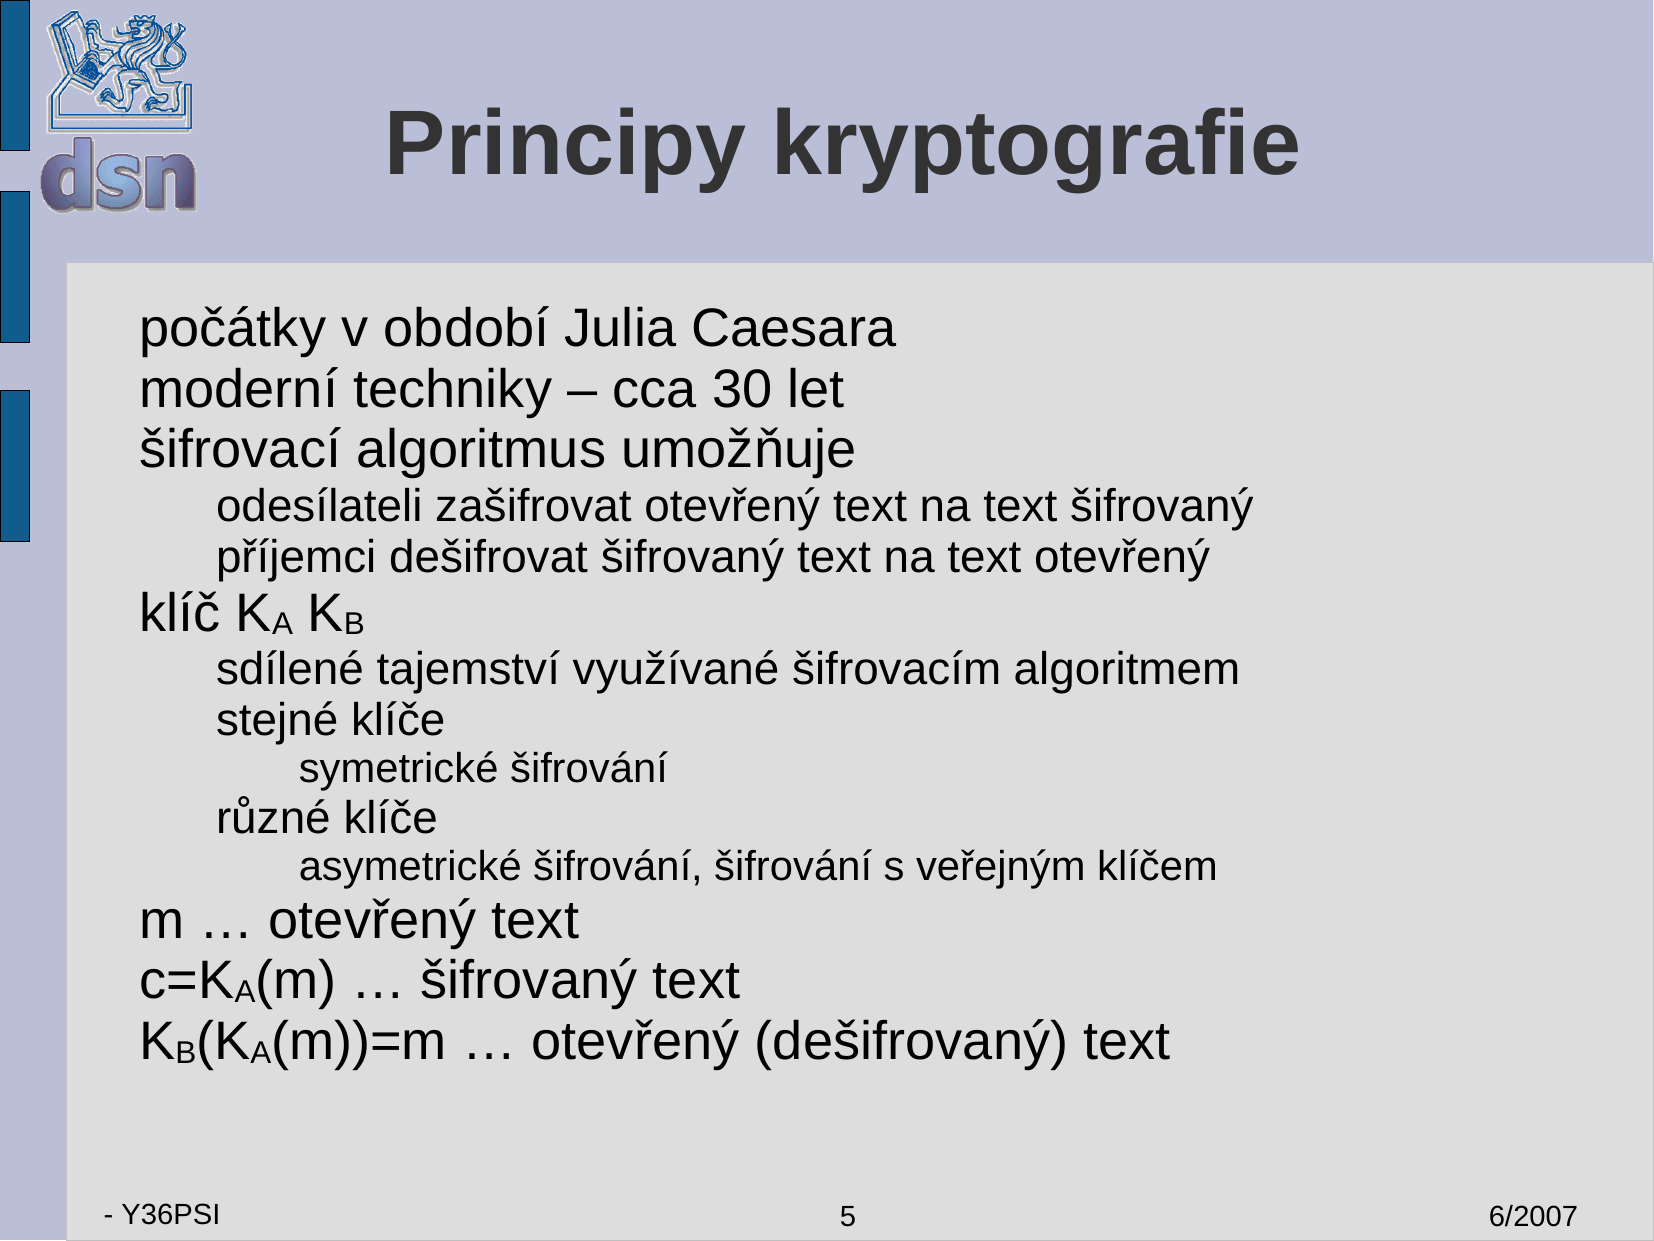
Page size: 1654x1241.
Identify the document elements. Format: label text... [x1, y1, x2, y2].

picture [10, 10, 223, 230]
list počátky v období Julia Caesara moderní techniky – cca 30 let šifrovací algoritmus umožňuje odesílateli zašifrovat otevřený text na text šifrovaný příjemci dešifrovat šifrovaný text na text otevřený klíč KA KB sdílené tajemství využívané šifrovacím algoritmem stejné klíče symetrické šifrování různé klíče asymetrické šifrování, šifrování s veřejným klíčem m … otevřený text c=KA(m) … šifrovaný text KB(KA(m))=m … otevřený (dešifrovaný) text [121, 297, 1534, 1124]
title Principy kryptografie [210, 39, 1478, 247]
